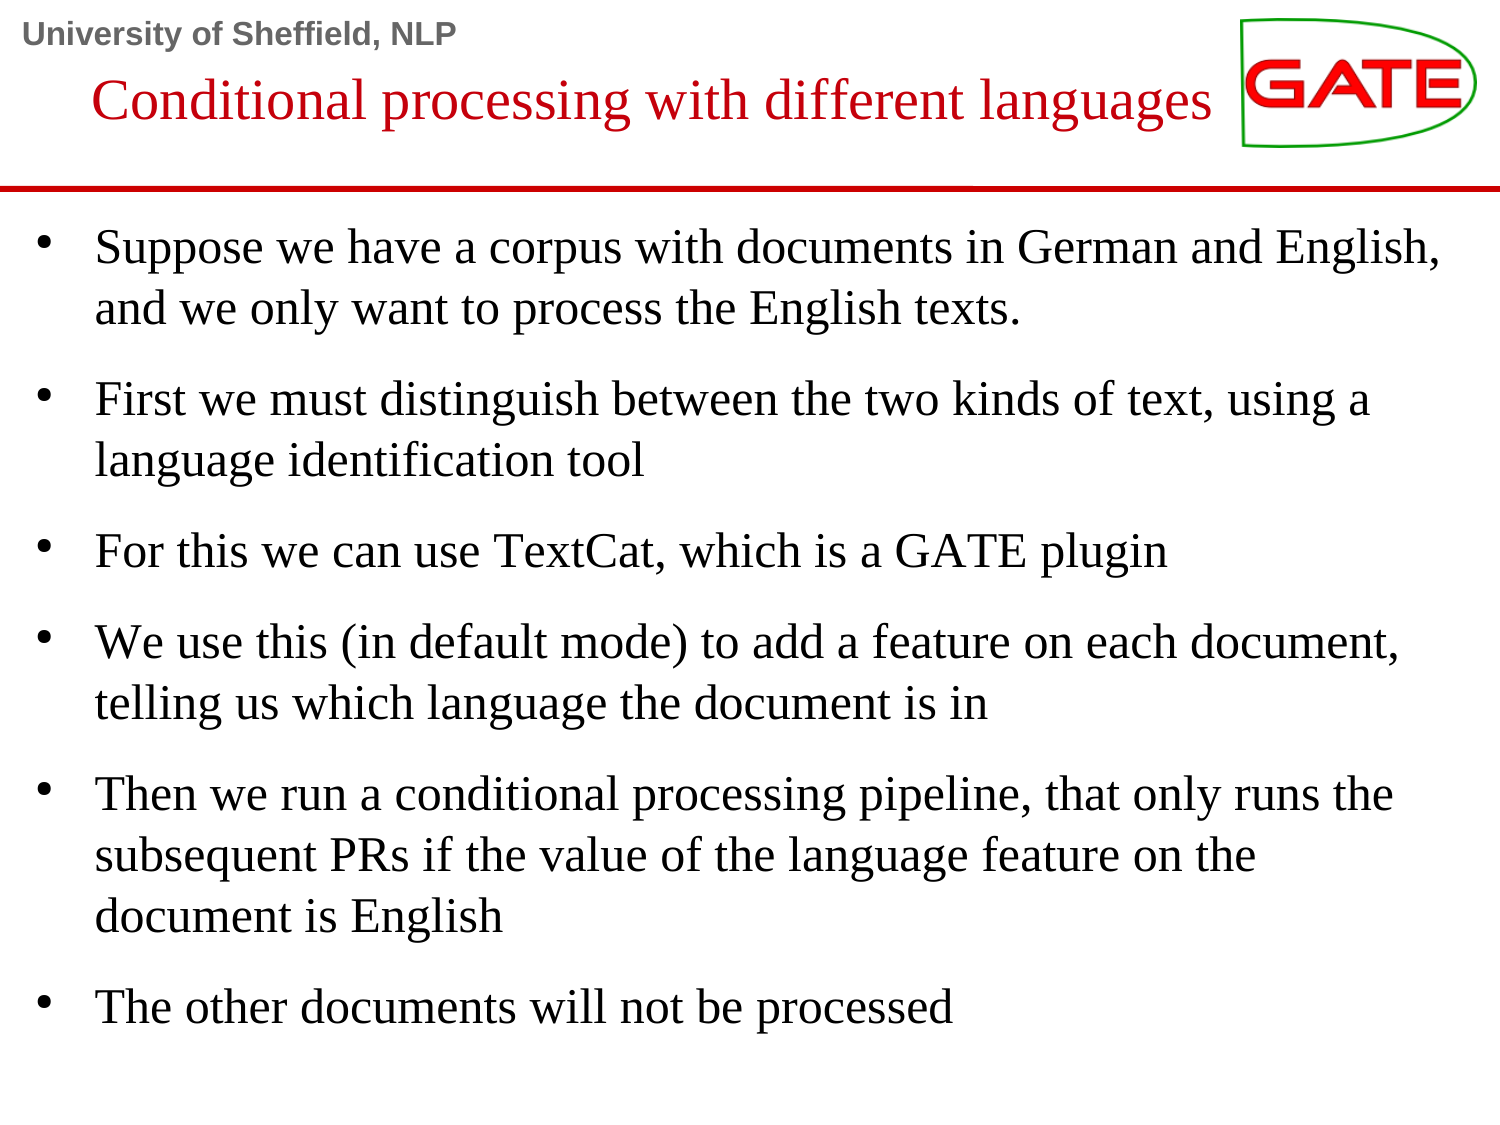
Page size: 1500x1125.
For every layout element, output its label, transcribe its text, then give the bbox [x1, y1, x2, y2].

title Conditional processing with different languages [91, 40, 1312, 161]
picture [1240, 18, 1477, 148]
list Suppose we have a corpus with documents in German and English, and we only want to process the English texts. First we must distinguish between the two kinds of text, using a language identification tool For this we can use TextCat, which is a GATE plugin We use this (in default mode) to add a feature on each document, telling us which language the document is in Then we run a conditional processing pipeline, that only runs the subsequent PRs if the value of the language feature on the document is English The other documents will not be processed [35, 212, 1453, 1063]
